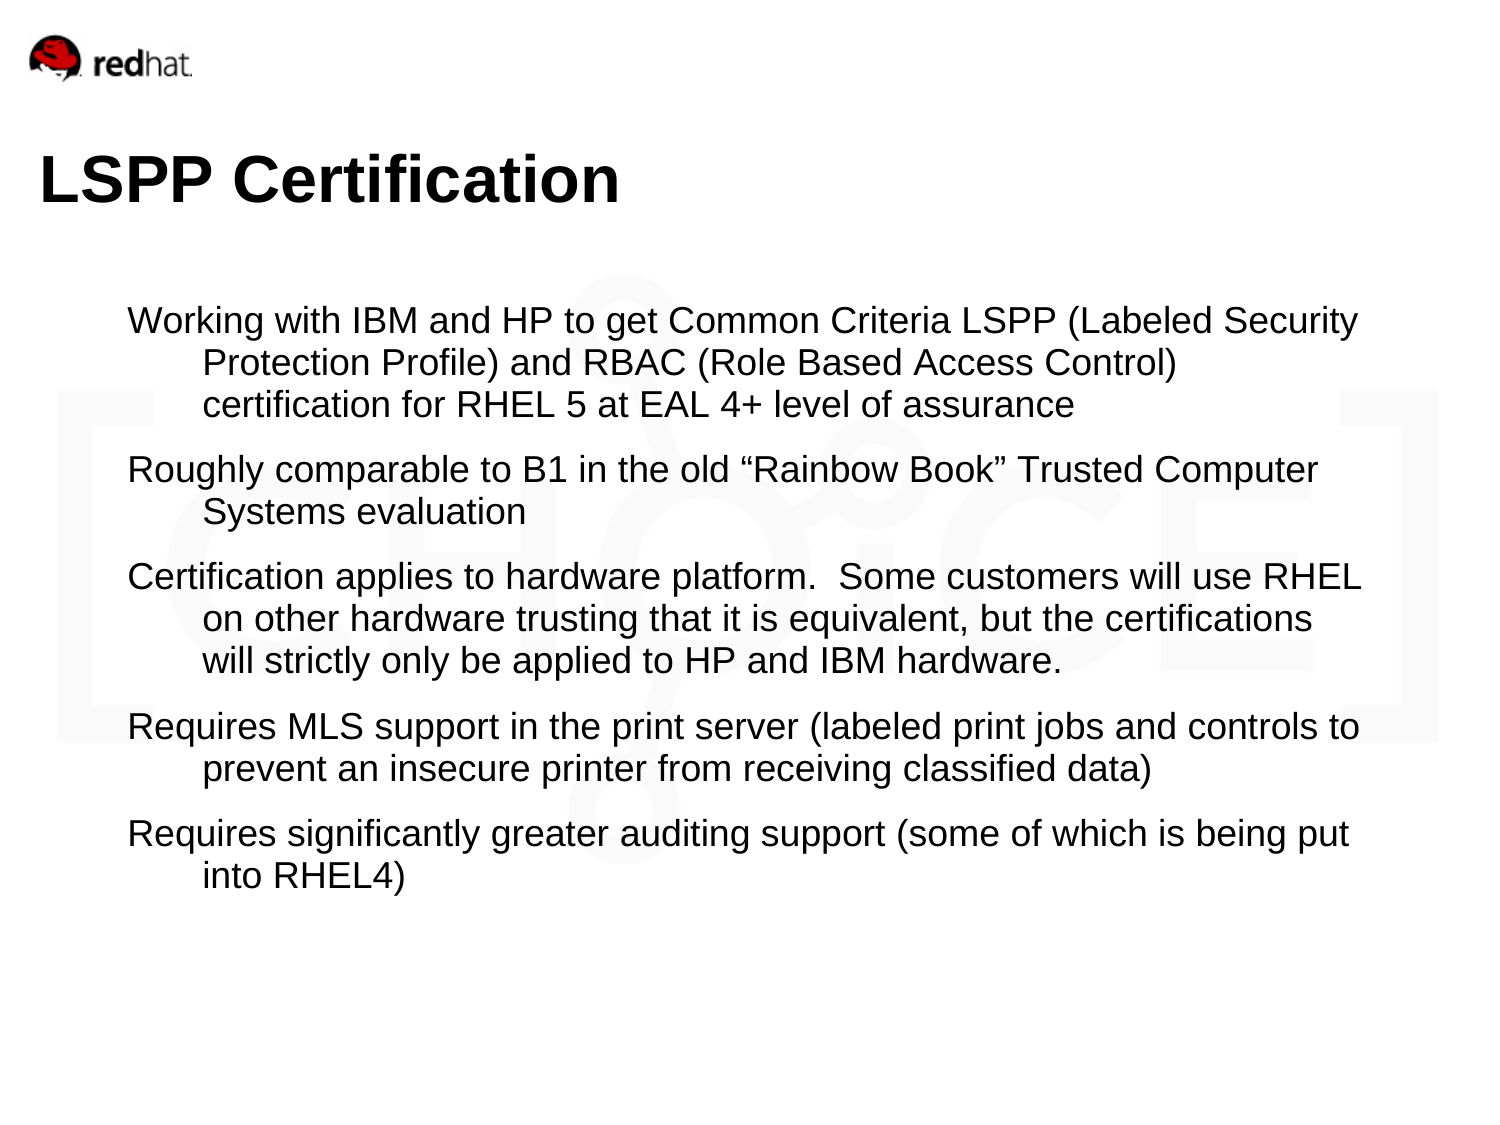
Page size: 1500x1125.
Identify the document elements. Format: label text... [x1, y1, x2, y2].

picture [28, 33, 192, 82]
picture [57, 274, 1438, 864]
title LSPP Certification [25, 82, 1378, 225]
list Working with IBM and HP to get Common Criteria LSPP (Labeled Security Protection Profile) and RBAC (Role Based Access Control) certification for RHEL 5 at EAL 4+ level of assurance Roughly comparable to B1 in the old “Rainbow Book” Trusted Computer Systems evaluation Certification applies to hardware platform. Some customers will use RHEL on other hardware trusting that it is equivalent, but the certifications will strictly only be applied to HP and IBM hardware. Requires MLS support in the print server (labeled print jobs and controls to prevent an insecure printer from receiving classified data) Requires significantly greater auditing support (some of which is being put into RHEL4) [112, 291, 1389, 944]
